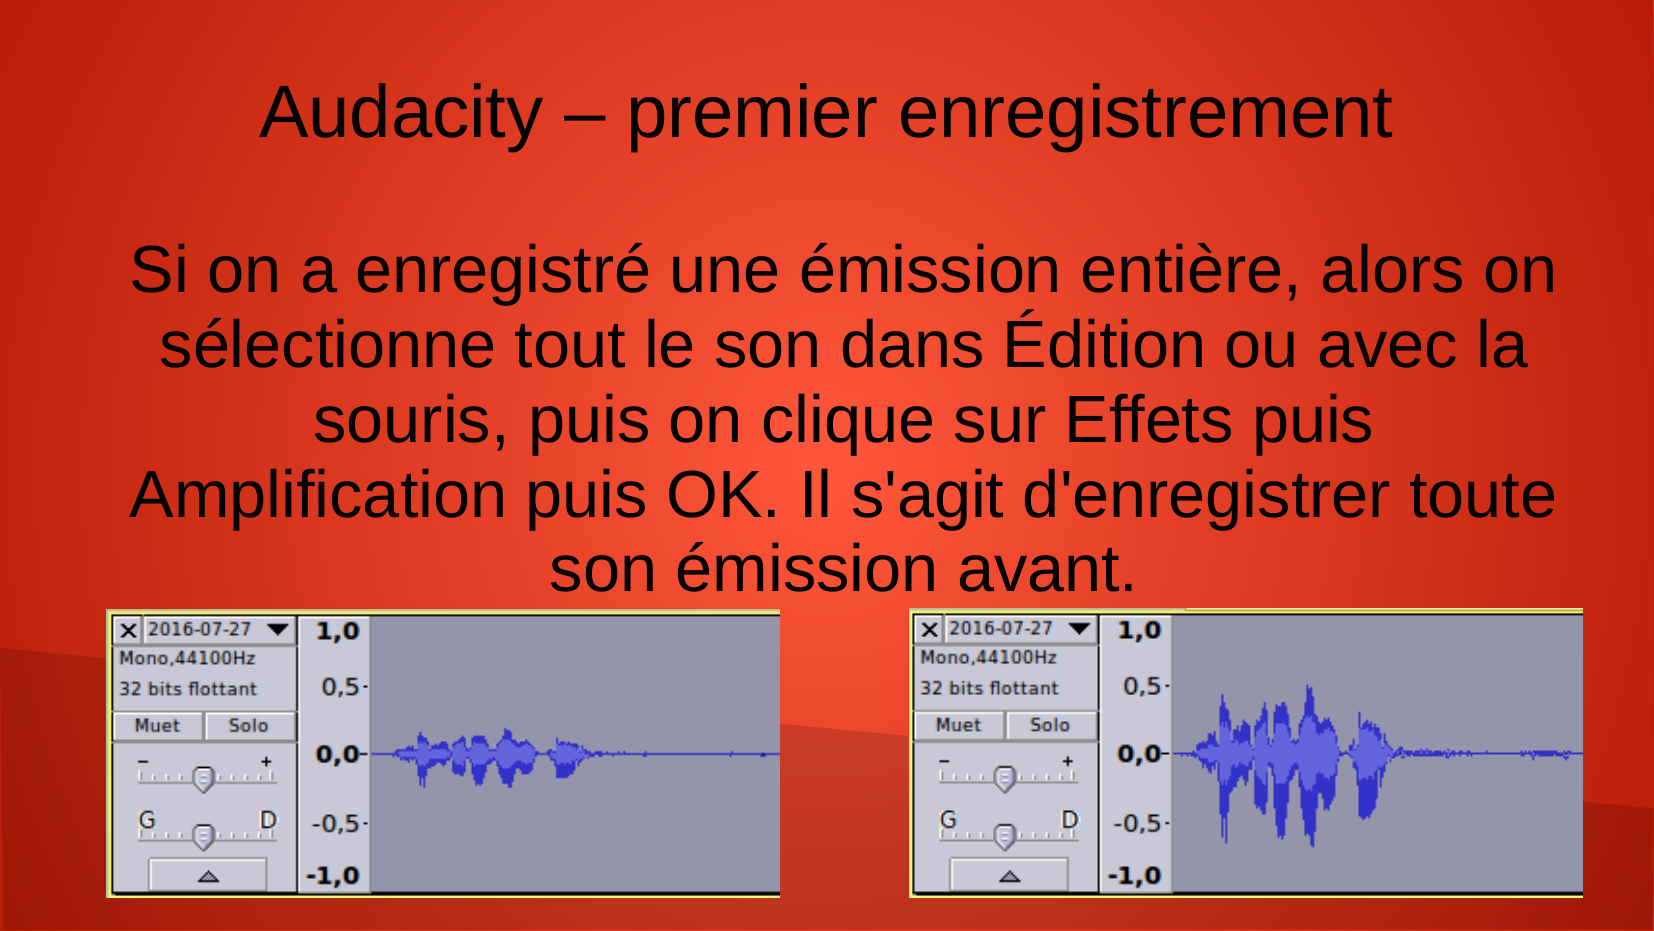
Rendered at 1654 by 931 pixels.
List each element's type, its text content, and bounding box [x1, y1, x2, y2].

subtitle Si on a enregistré une émission entière, alors on sélectionne tout le son dans Édition ou avec la souris, puis on clique sur Effets puis Amplification puis OK. Il s'agit d'enregistrer toute son émission avant. [118, 224, 1571, 615]
picture [909, 608, 1583, 898]
picture [106, 609, 780, 898]
title Audacity – premier enregistrement [82, 35, 1571, 189]
